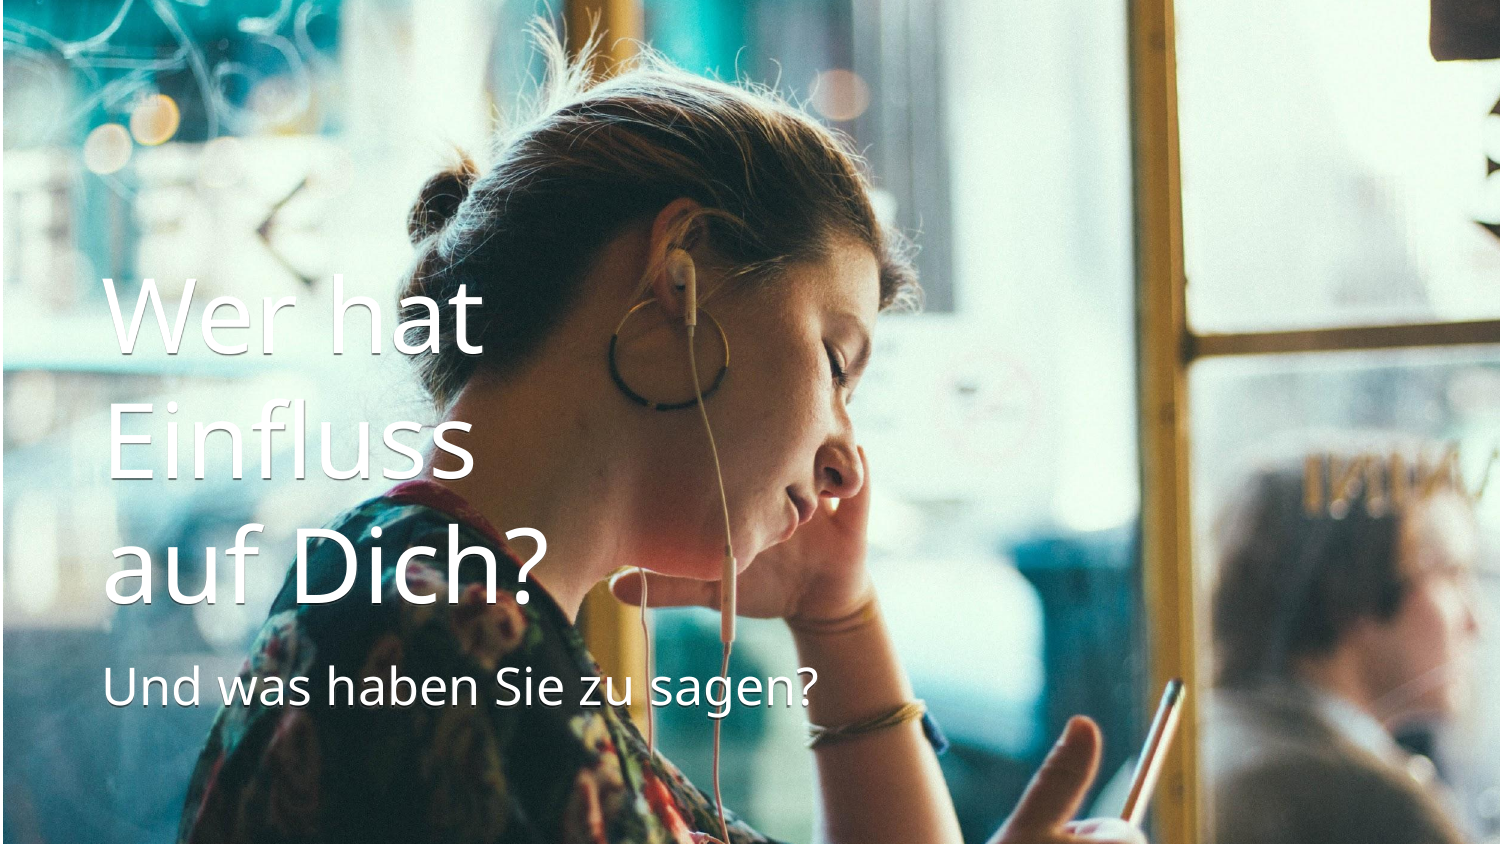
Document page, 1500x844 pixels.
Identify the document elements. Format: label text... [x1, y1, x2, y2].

text_box Und was haben Sie zu sagen? [86, 638, 838, 731]
picture [0, 0, 1500, 844]
text_box Wer hat Einfluss auf Dich? [86, 234, 838, 638]
